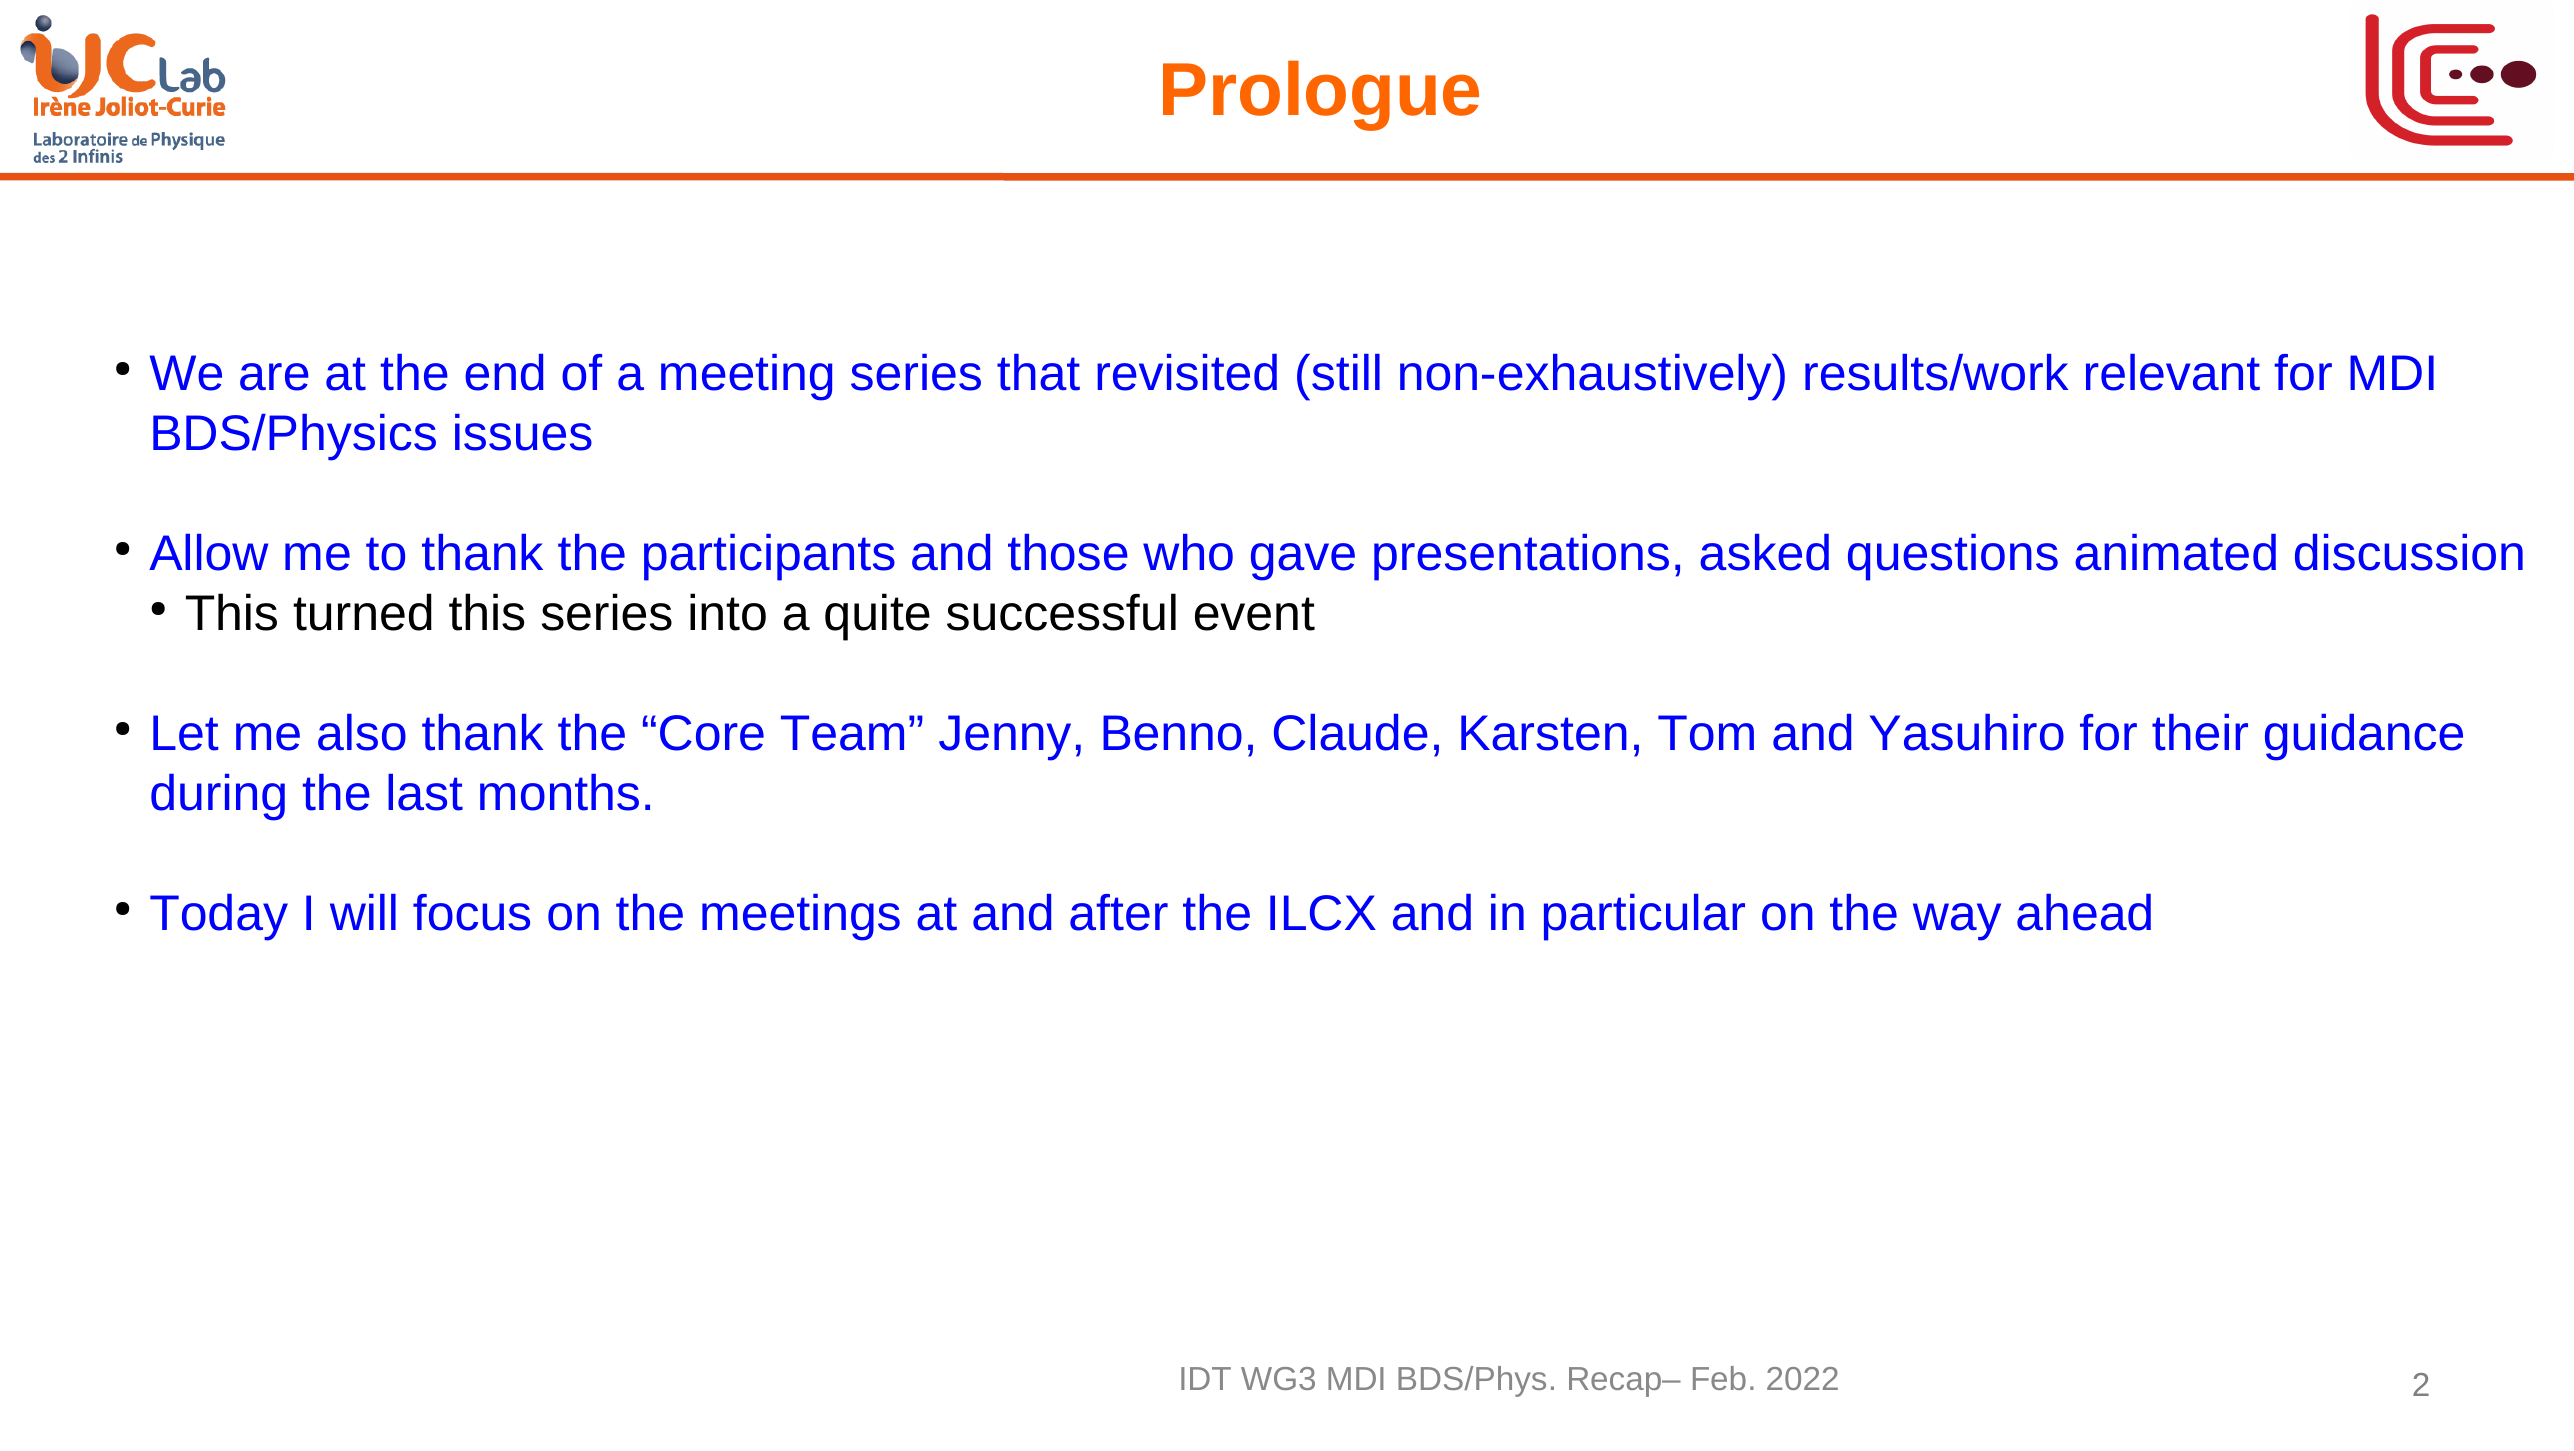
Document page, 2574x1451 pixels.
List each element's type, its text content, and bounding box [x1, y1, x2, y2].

title Prologue [226, 9, 2415, 162]
picture [2348, 2, 2554, 158]
picture [4, 0, 241, 178]
text_box We are at the end of a meeting series that revisited (still non-exhaustively) results/work relevant for MDI BDS/Physics issues Allow me to thank the participants and those who gave presentations, asked questions animated discussion This turned this series into a quite successful event Let me also thank the “Core Team” Jenny, Benno, Claude, Karsten, Tom and Yasuhiro for their guidance during the last months. Today I will focus on the meetings at and after the ILCX and in particular on the way ahead [99, 332, 2545, 948]
